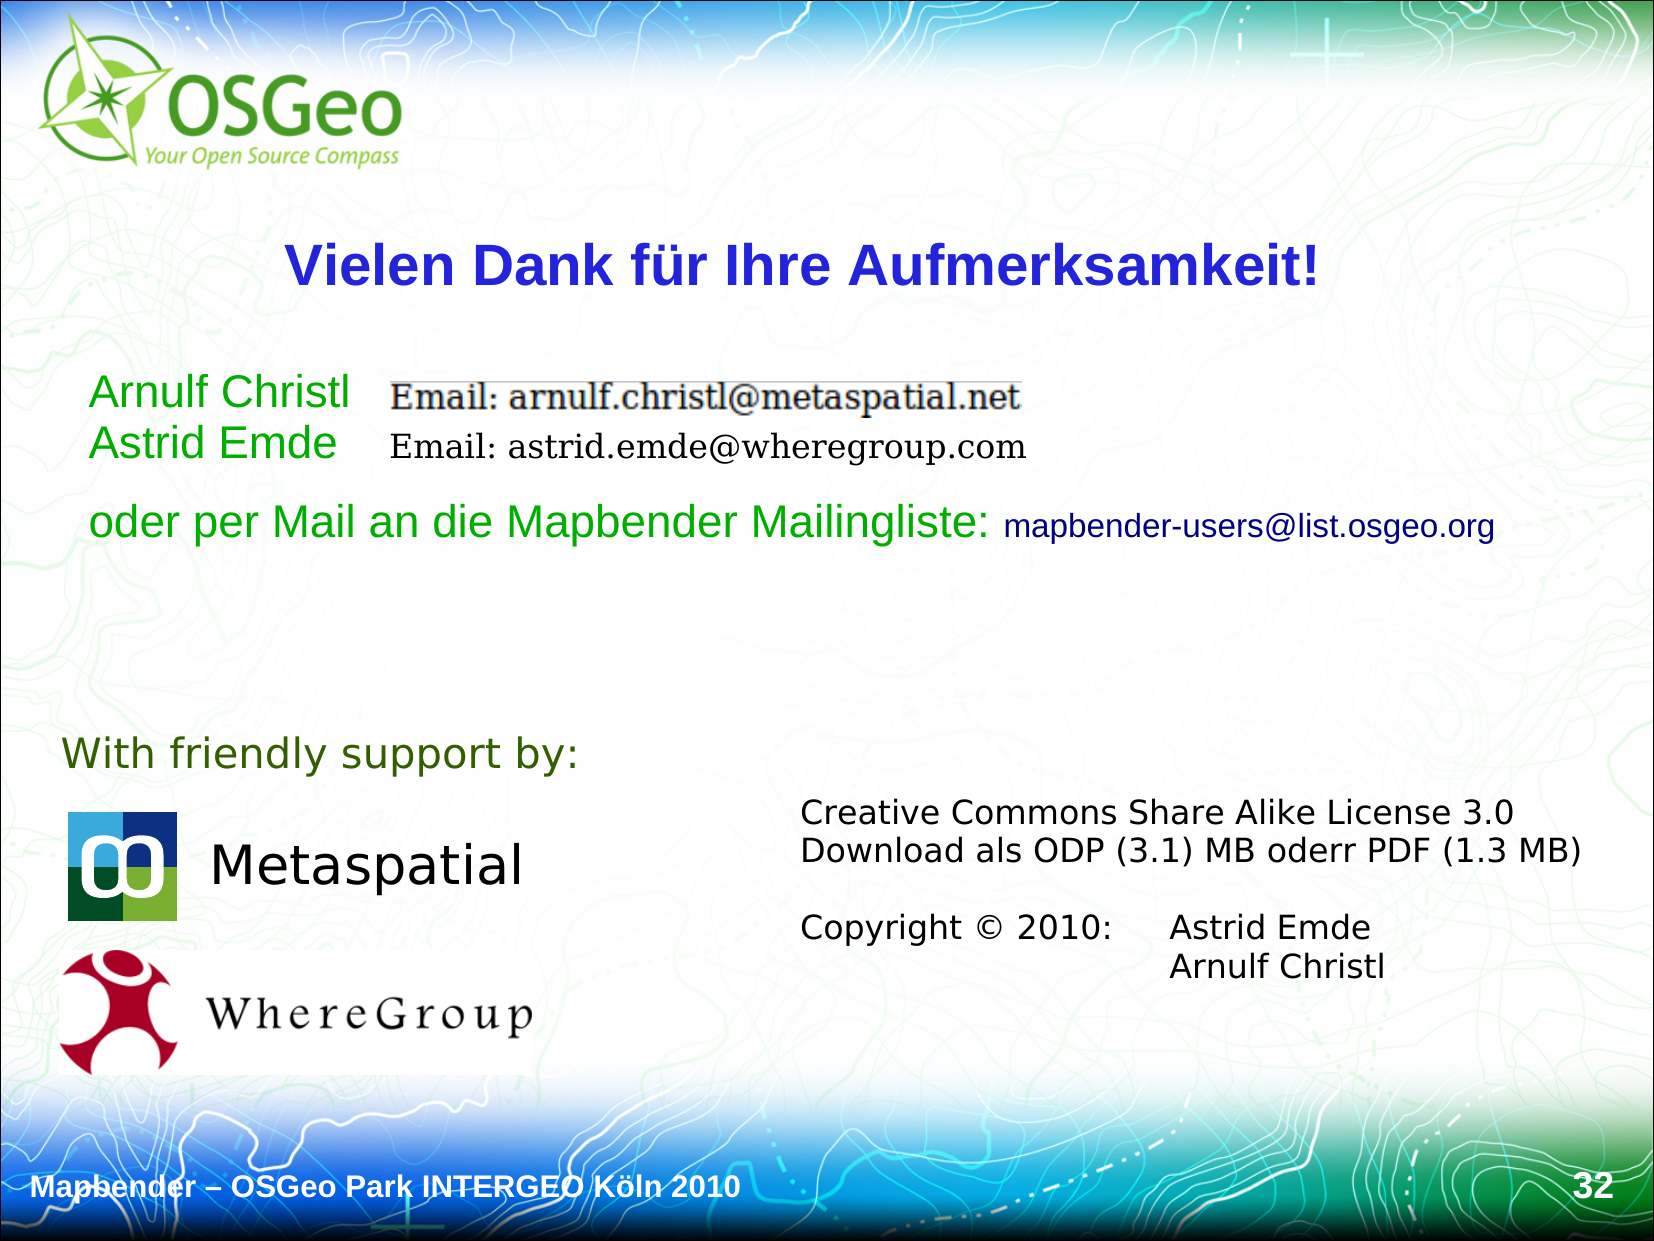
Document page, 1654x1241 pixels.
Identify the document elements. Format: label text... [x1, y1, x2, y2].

picture [1, 1, 1653, 1240]
text_box Creative Commons Share Alike License 3.0 Download als ODP (3.1) MB oderr PDF (1.3 MB) Copyright © 2010: Astrid Emde Arnulf Christl [785, 786, 1601, 994]
list Arnulf Christl Astrid Emde Email: astrid.emde@wheregroup.com oder per Mail an die Mapbender Mailingliste: mapbender-users@list.osgeo.org [88, 366, 1577, 650]
text_box With friendly support by: [45, 722, 827, 796]
title Vielen Dank für Ihre Aufmerksamkeit! [59, 177, 1548, 353]
text_box Metaspatial [194, 827, 727, 906]
